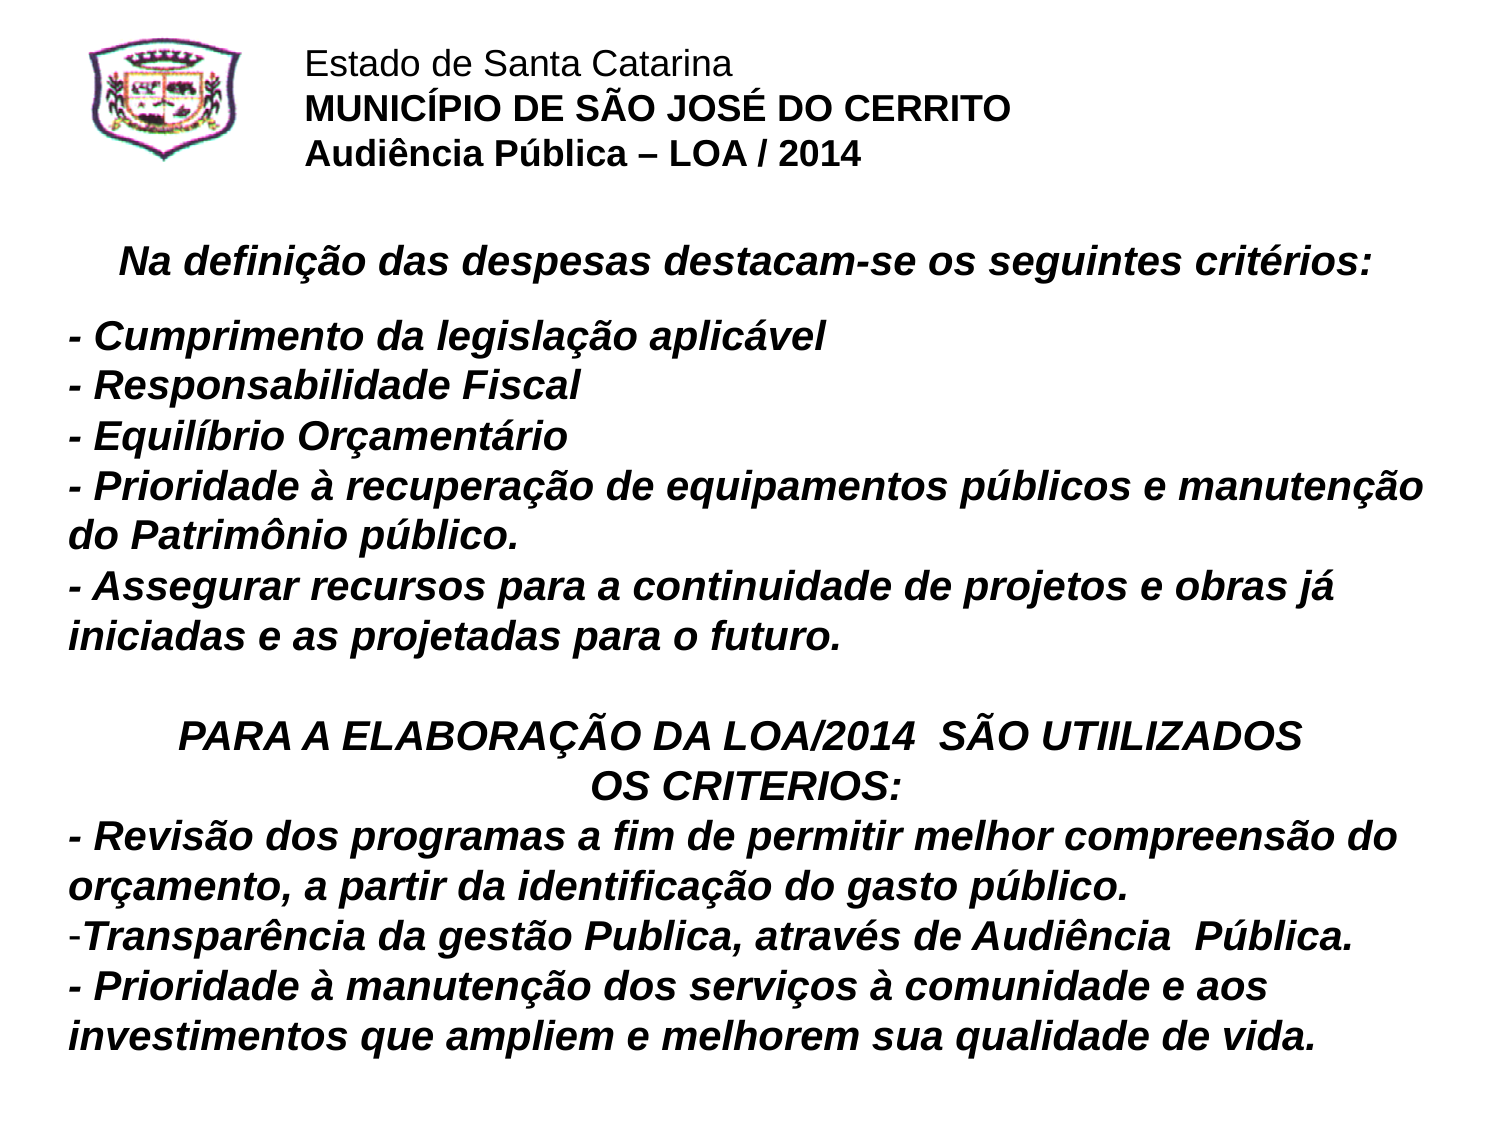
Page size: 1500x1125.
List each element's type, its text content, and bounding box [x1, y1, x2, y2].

text_box Na definição das despesas destacam-se os seguintes critérios: - Cumprimento da legislação aplicável - Responsabilidade Fiscal - Equilíbrio Orçamentário - Prioridade à recuperação de equipamentos públicos e manutenção do Patrimônio público. - Assegurar recursos para a continuidade de projetos e obras já iniciadas e as projetadas para o futuro. PARA A ELABORAÇÃO DA LOA/2014 SÃO UTIILIZADOS OS CRITERIOS: - Revisão dos programas a fim de permitir melhor compreensão do orçamento, a partir da identificação do gasto público. Transparência da gestão Publica, através de Audiência Pública. - Prioridade à manutenção dos serviços à comunidade e aos investimentos que ampliem e melhorem sua qualidade de vida. [53, 175, 1447, 1075]
picture [88, 31, 243, 162]
text_box Estado de Santa Catarina MUNICÍPIO DE SÃO JOSÉ DO CERRITO Audiência Pública – LOA / 2014 [289, 31, 1039, 181]
